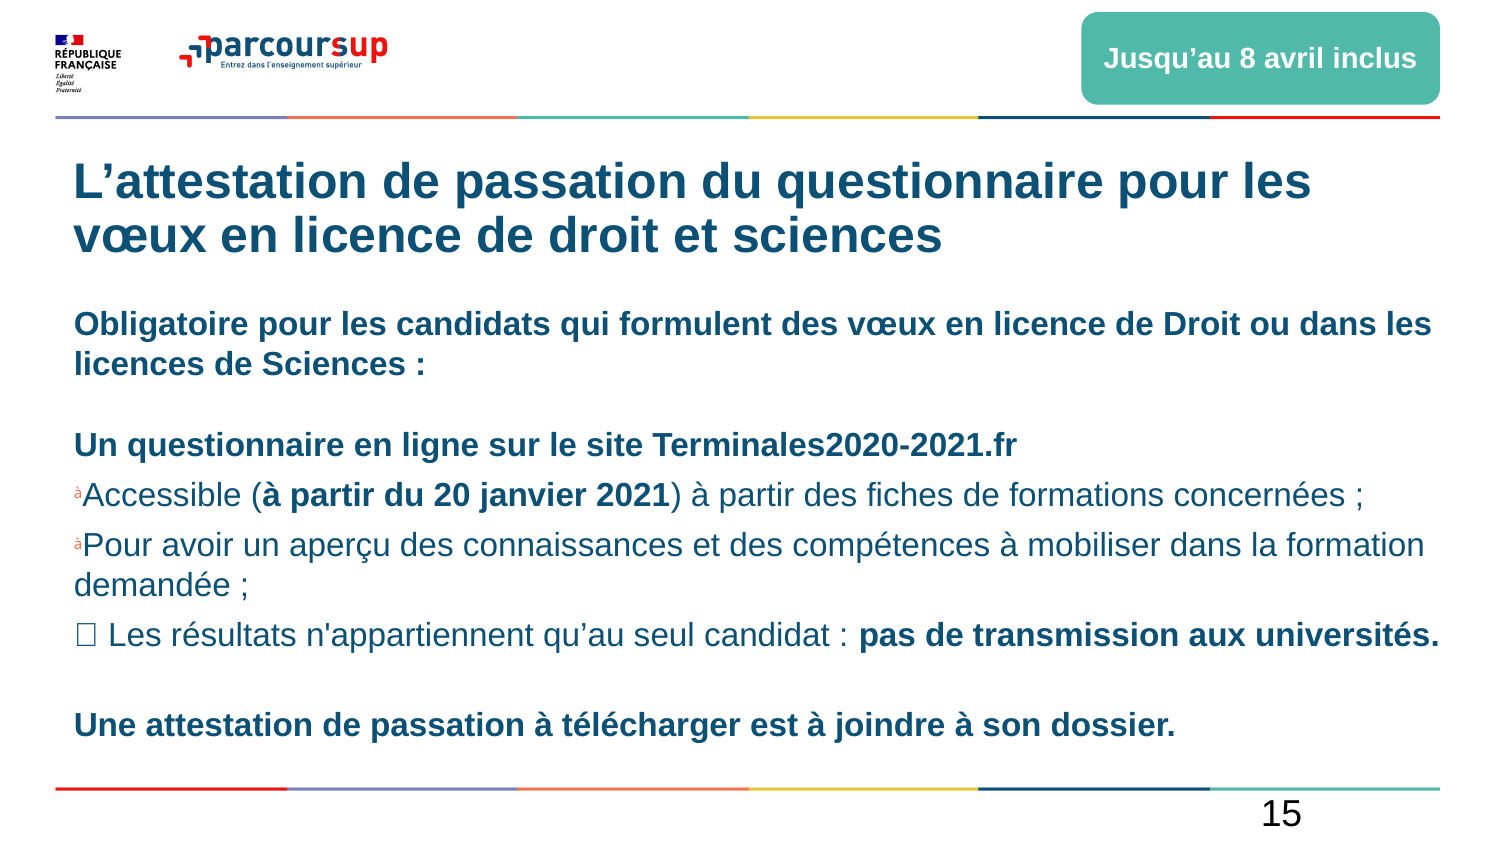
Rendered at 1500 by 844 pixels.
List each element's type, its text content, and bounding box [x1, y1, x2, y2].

text_box Jusqu’au 8 avril inclus [1083, 14, 1438, 103]
list Obligatoire pour les candidats qui formulent des vœux en licence de Droit ou dans les licences de Sciences : Un questionnaire en ligne sur le site Terminales2020-2021.fr Accessible (à partir du 20 janvier 2021) à partir des fiches de formations concernées ; Pour avoir un aperçu des connaissances et des compétences à mobiliser dans la formation demandée ;  Les résultats n'appartiennent qu’au seul candidat : pas de transmission aux universités. Une attestation de passation à télécharger est à joindre à son dossier. [59, 244, 1459, 788]
text_box [1246, 784, 1438, 844]
title L’attestation de passation du questionnaire pour les vœux en licence de droit et sciences [59, 147, 1441, 244]
